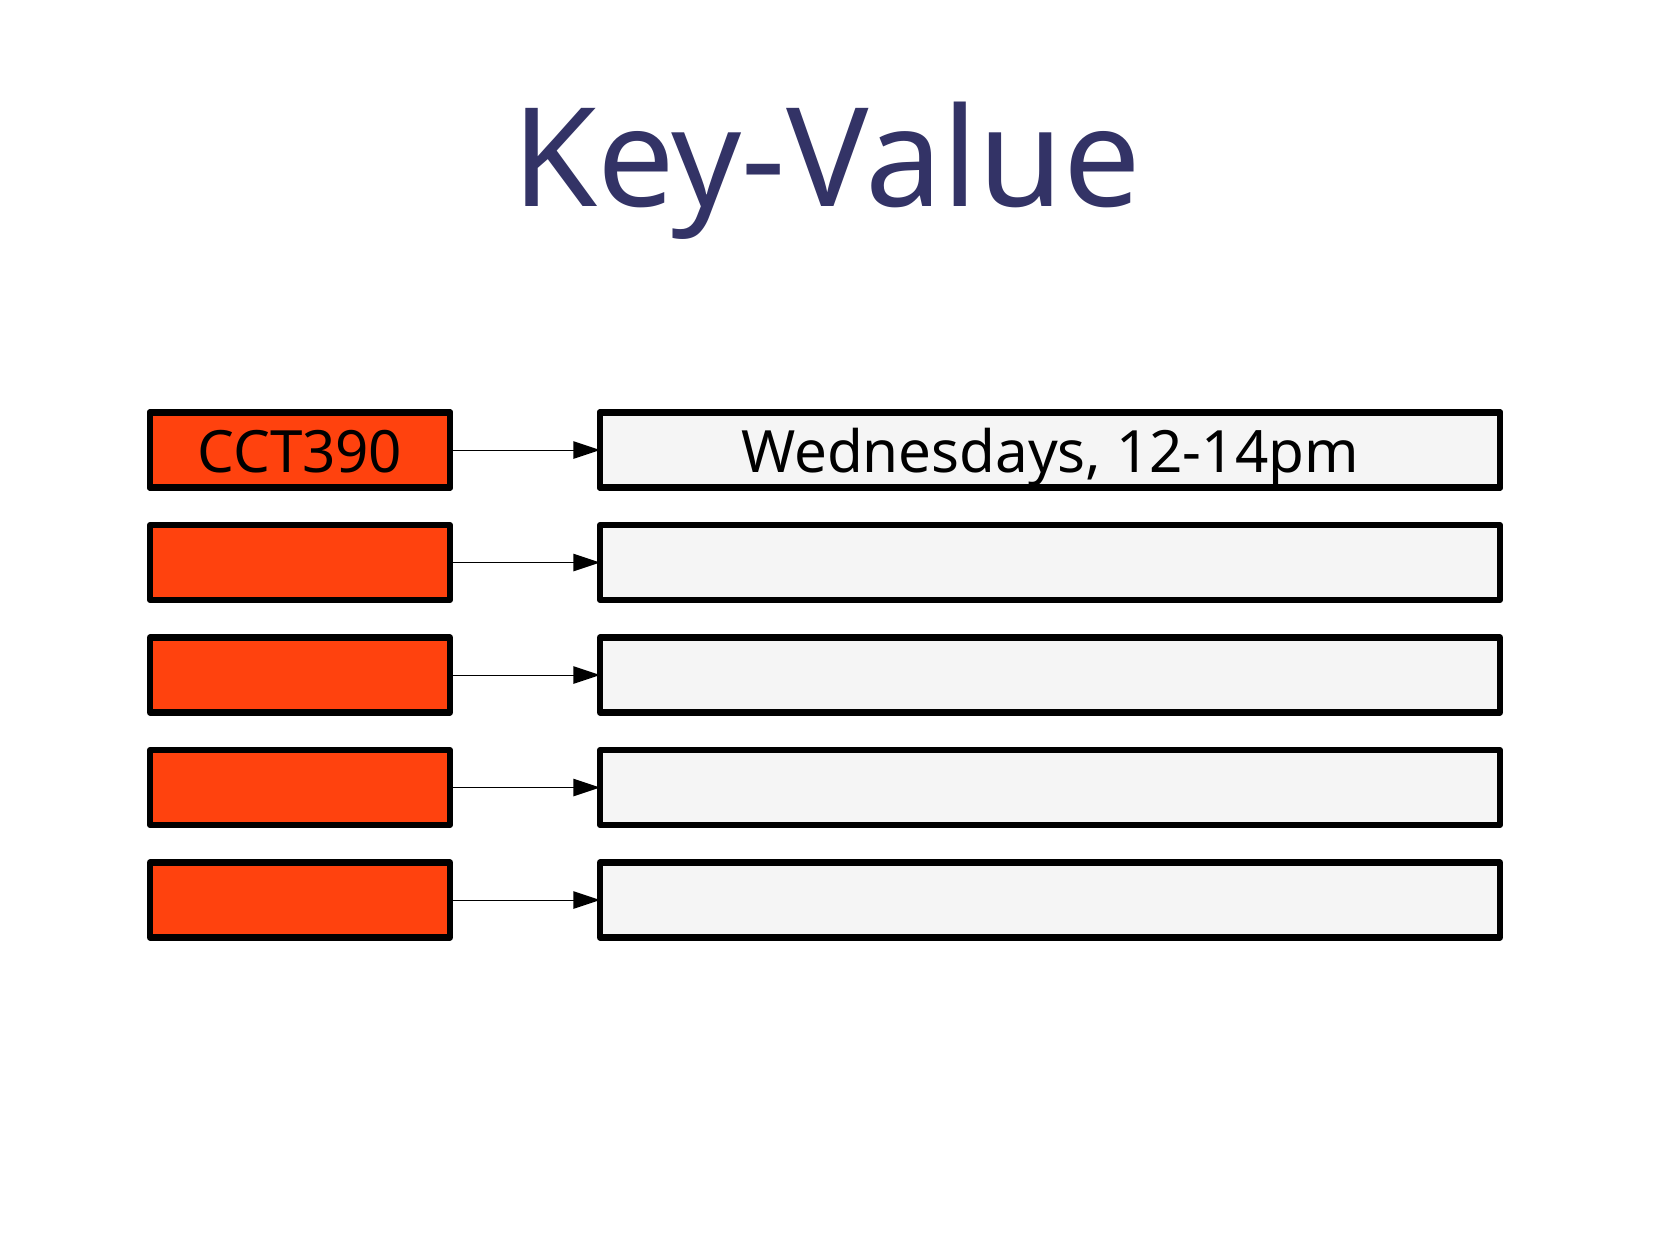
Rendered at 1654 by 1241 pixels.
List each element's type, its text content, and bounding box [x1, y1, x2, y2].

text_box [600, 637, 1501, 713]
text_box [150, 862, 451, 938]
title Key-Value [82, 56, 1571, 250]
text_box CCT390 [150, 412, 451, 488]
text_box [600, 862, 1501, 938]
text_box [600, 525, 1501, 601]
text_box Wednesdays, 12-14pm [600, 412, 1501, 488]
text_box [150, 525, 451, 601]
text_box [150, 750, 451, 826]
text_box [150, 637, 451, 713]
text_box [600, 750, 1501, 826]
